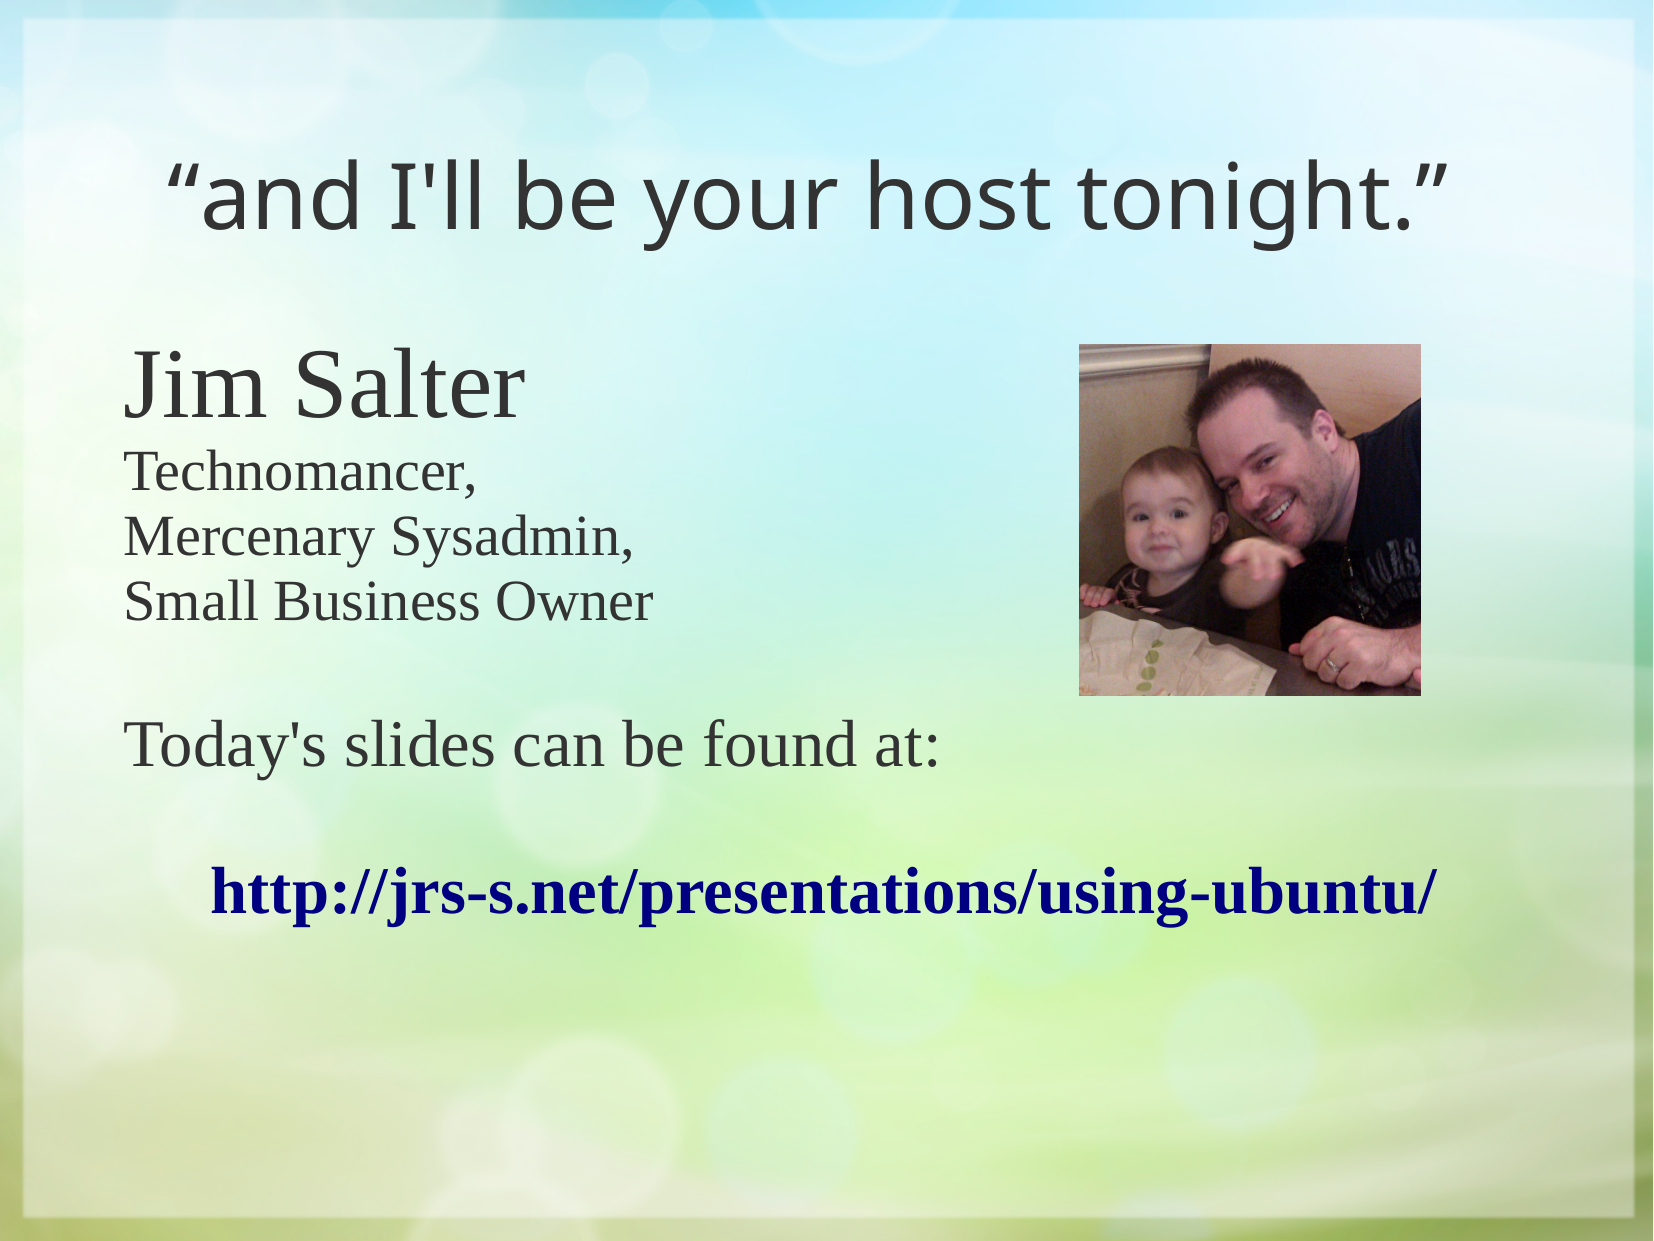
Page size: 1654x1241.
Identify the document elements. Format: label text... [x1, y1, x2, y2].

picture [0, 0, 1654, 1241]
text_box Jim Salter Technomancer, Mercenary Sysadmin, Small Business Owner Today's slides can be found at: http://jrs-s.net/presentations/using-ubuntu/ [123, 245, 1526, 1011]
title “and I'll be your host tonight.” [82, 87, 1535, 302]
